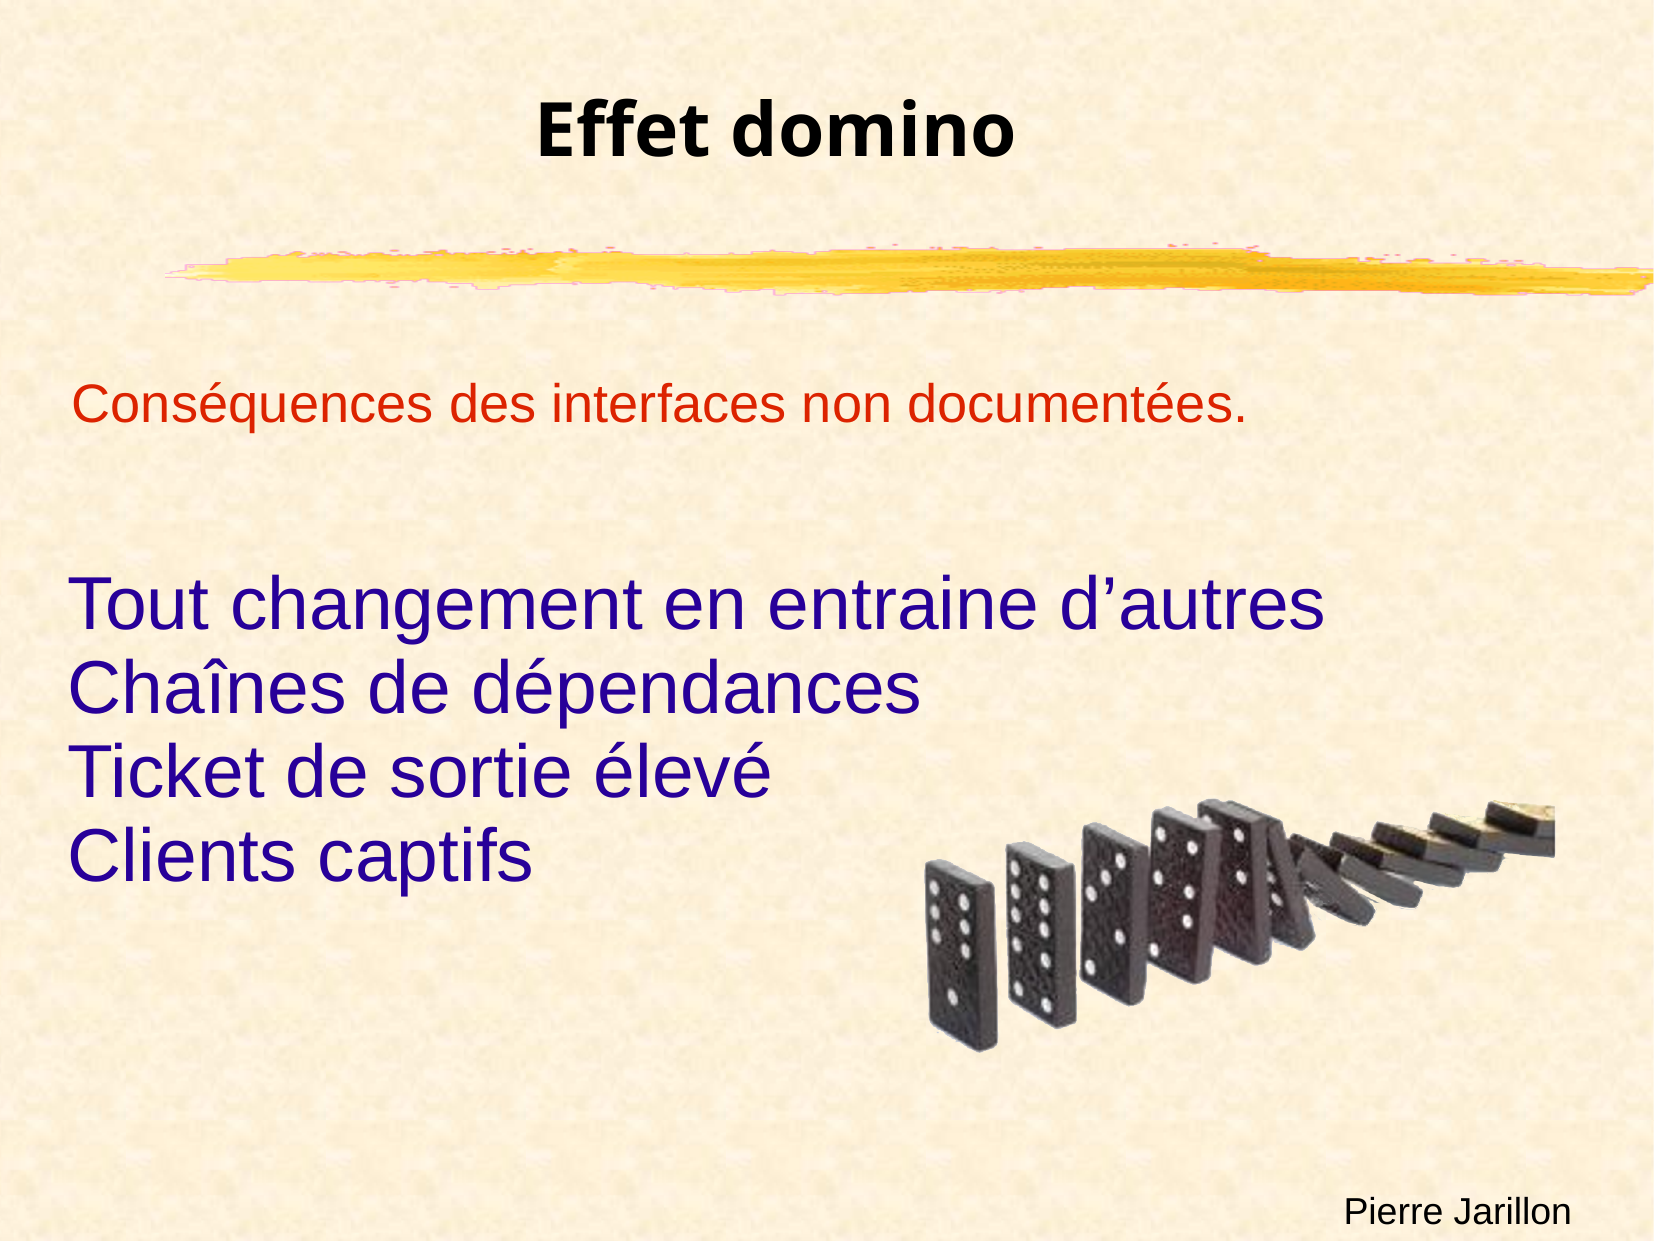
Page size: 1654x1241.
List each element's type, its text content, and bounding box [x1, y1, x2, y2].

picture [0, 0, 1654, 1241]
text_box Tout changement en entraine d’autres Chaînes de dépendances Ticket de sortie élevé Clients captifs [52, 554, 1515, 1048]
title Effet domino [73, 2, 1479, 254]
text_box Conséquences des interfaces non documentées. [56, 366, 1598, 444]
